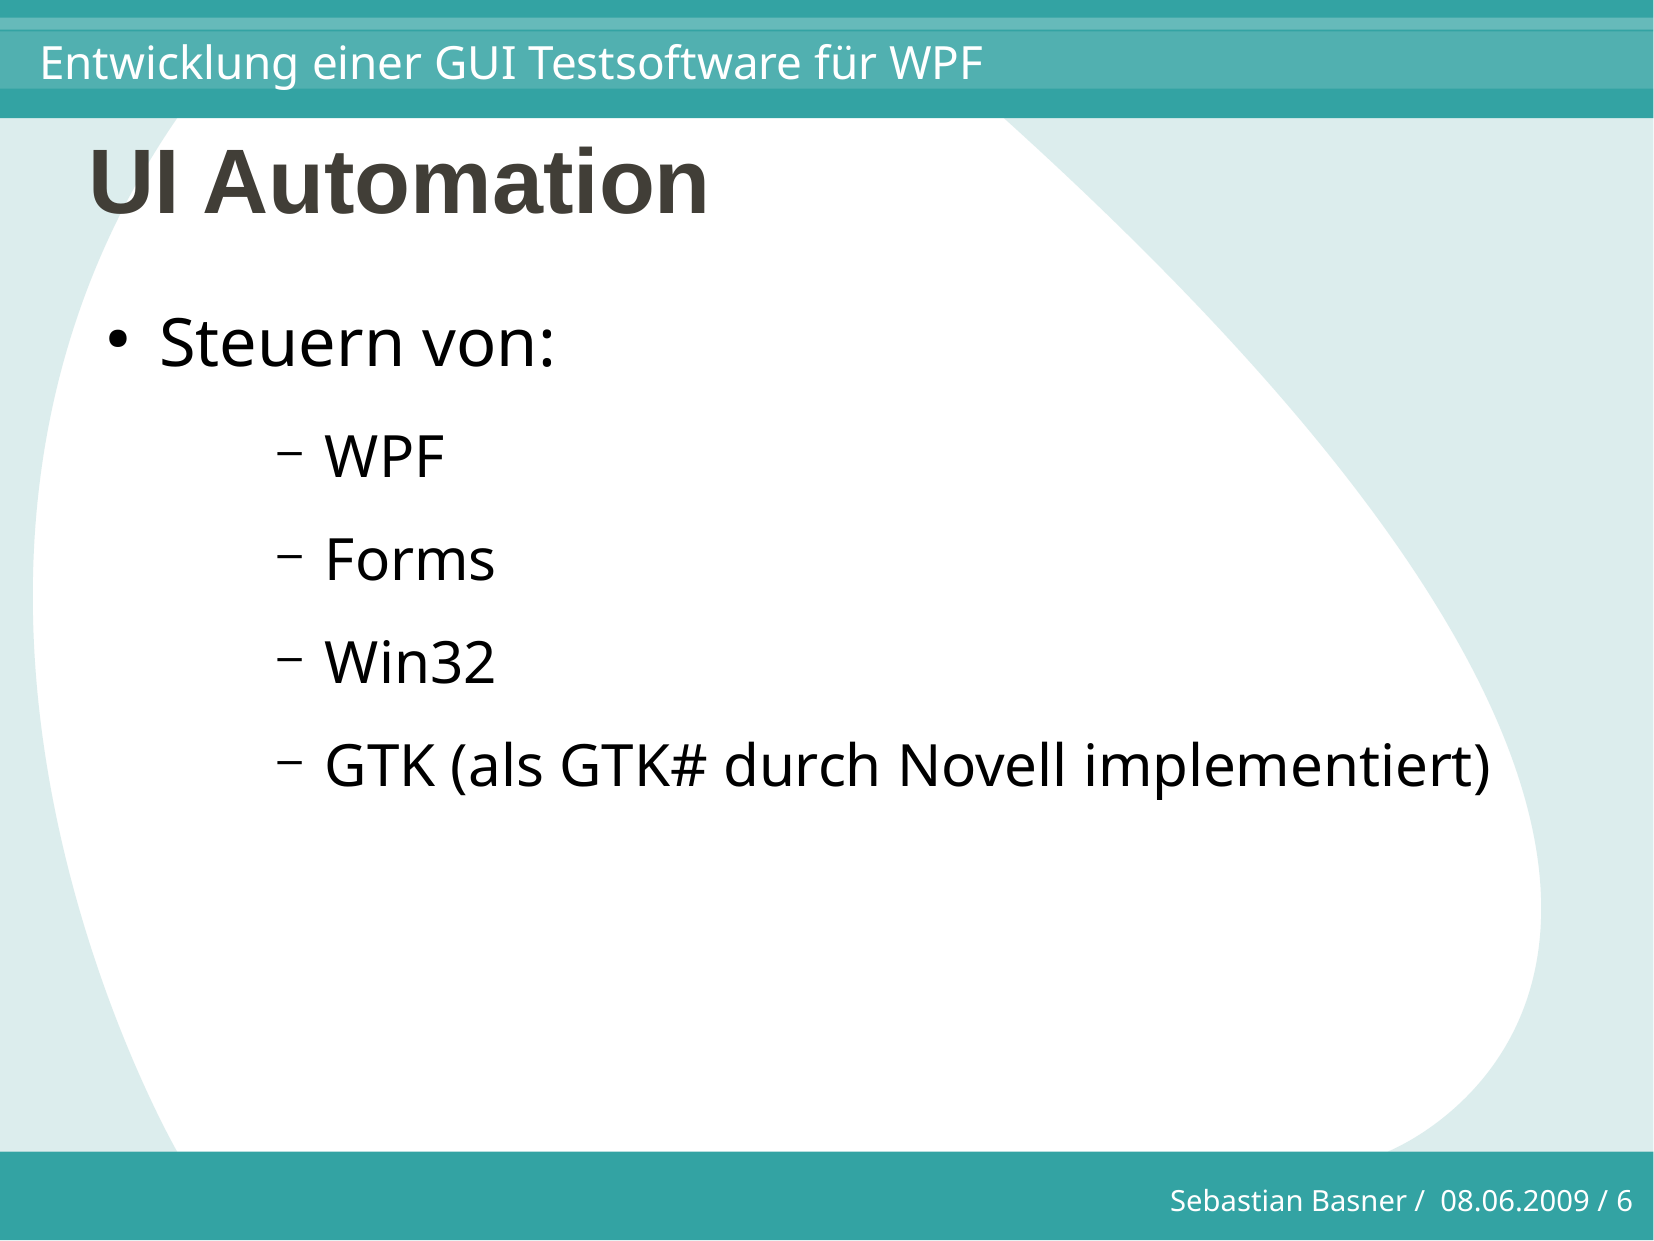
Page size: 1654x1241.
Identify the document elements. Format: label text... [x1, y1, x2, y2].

title UI Automation [88, 130, 1577, 234]
list Steuern von: WPF Forms Win32 GTK (als GTK# durch Novell implementiert) [88, 295, 1577, 1099]
